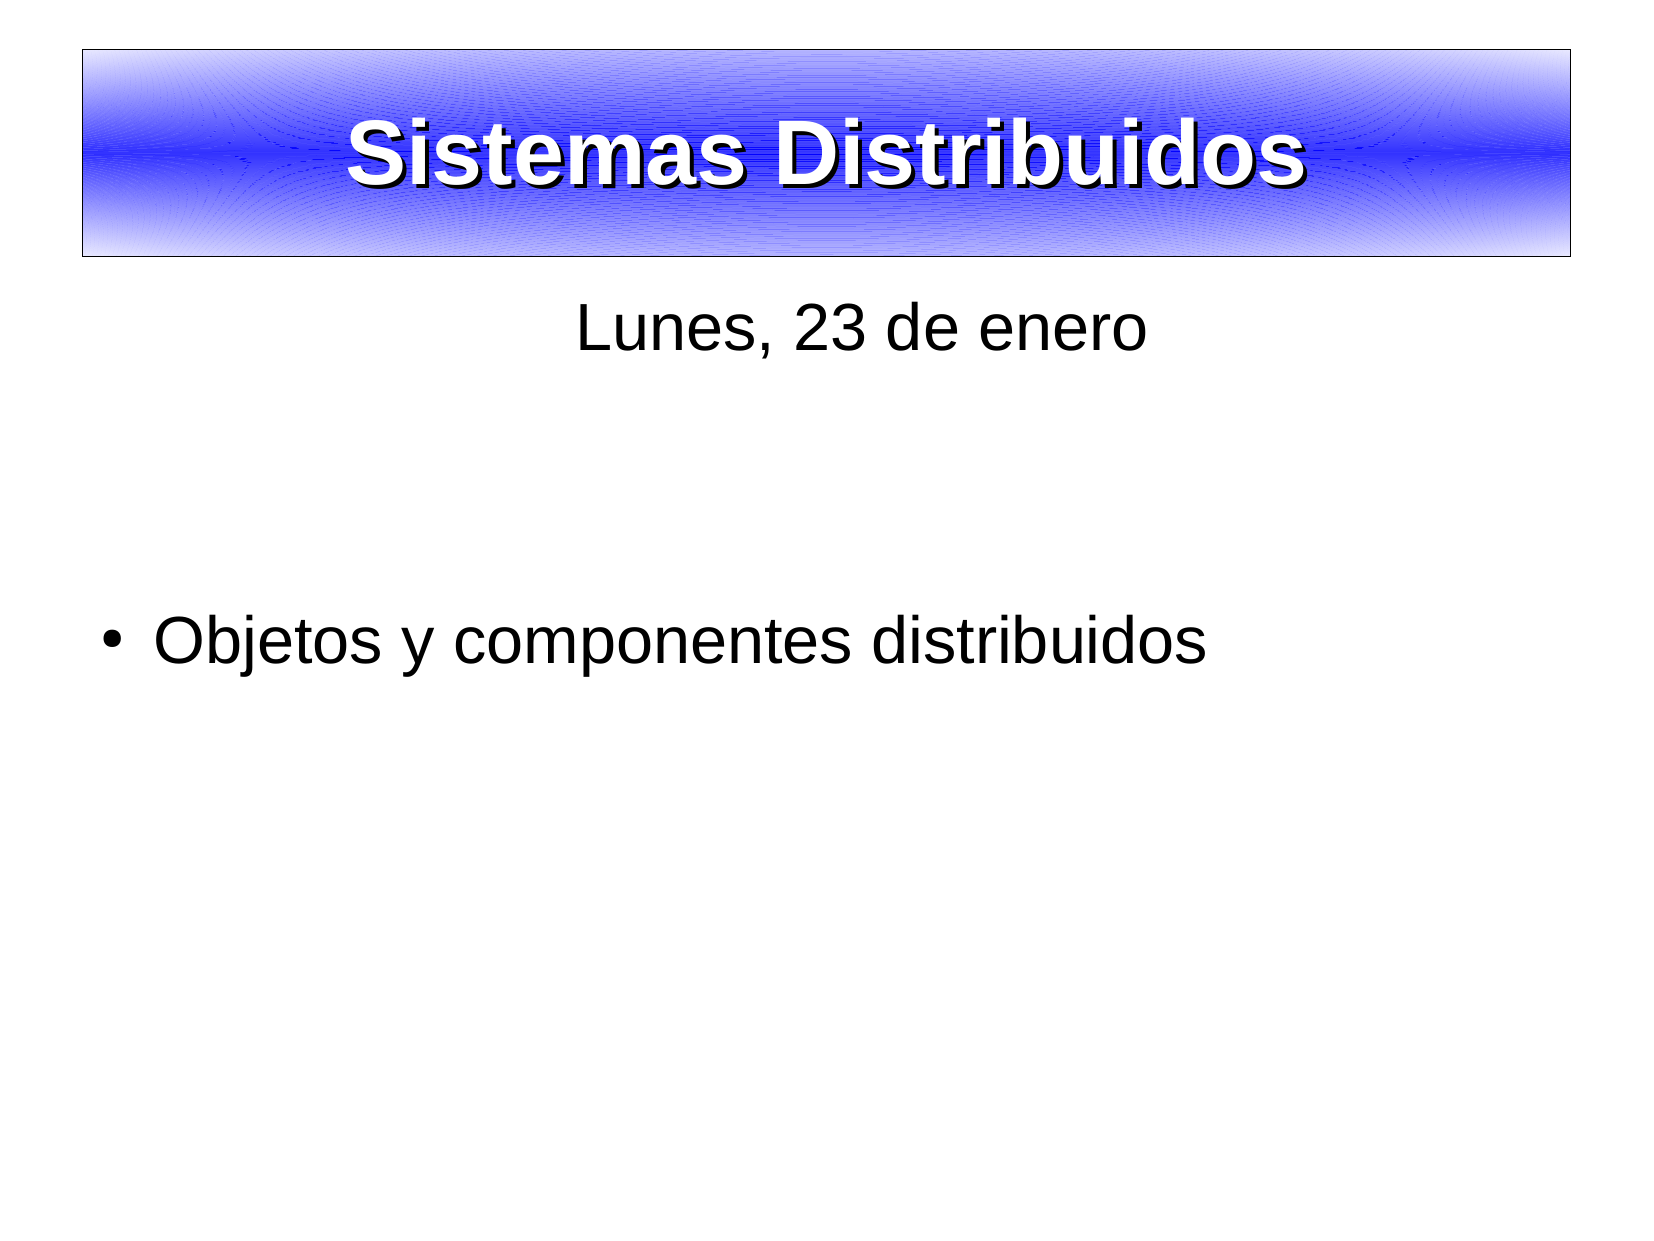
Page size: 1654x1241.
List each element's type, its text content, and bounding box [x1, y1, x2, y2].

list Lunes, 23 de enero Objetos y componentes distribuidos [82, 290, 1571, 1109]
title Sistemas Distribuidos [82, 49, 1571, 257]
